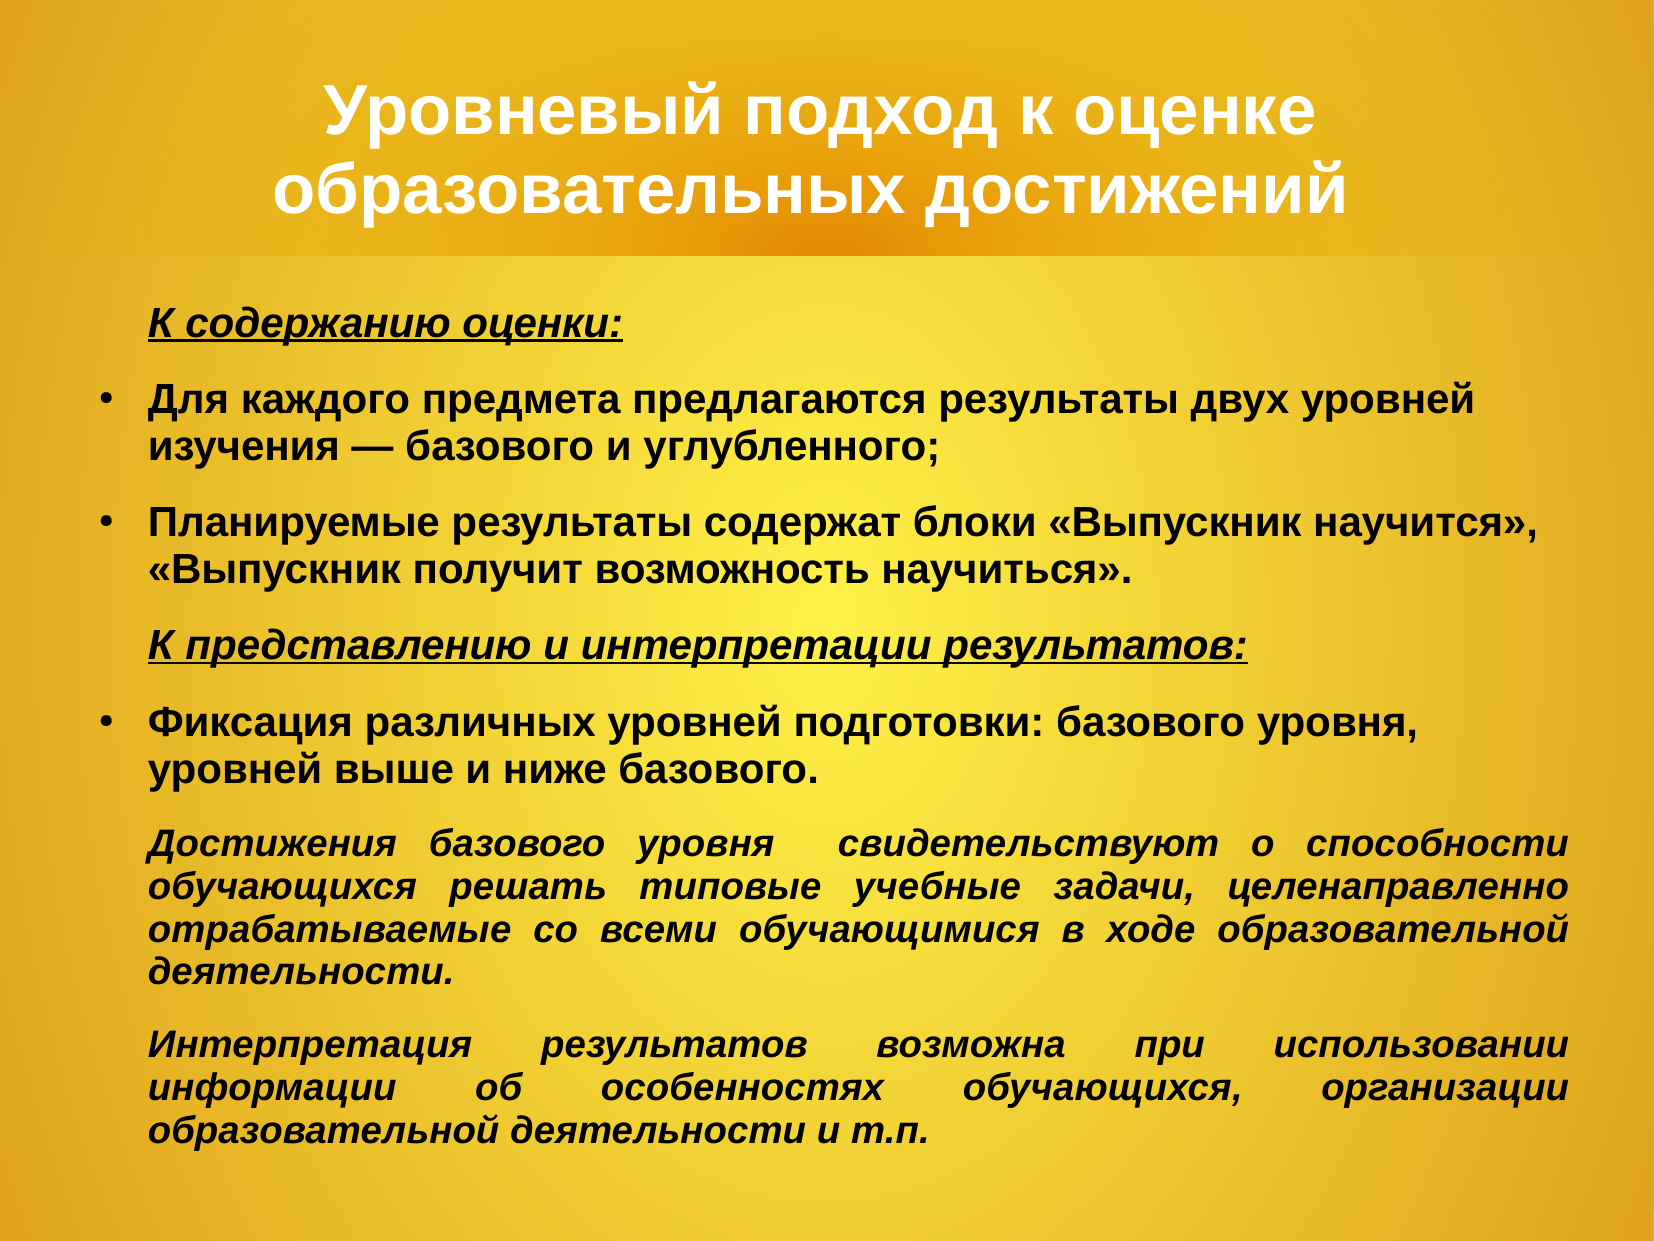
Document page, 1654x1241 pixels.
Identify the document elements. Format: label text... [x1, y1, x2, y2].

list К содержанию оценки: Для каждого предмета предлагаются результаты двух уровней изучения — базового и углубленного; Планируемые результаты содержат блоки «Выпускник научится», «Выпускник получит возможность научиться». К представлению и интерпретации результатов: Фиксация различных уровней подготовки: базового уровня, уровней выше и ниже базового. Достижения базового уровня свидетельствуют о способности обучающихся решать типовые учебные задачи, целенаправленно отрабатываемые со всеми обучающимися в ходе образовательной деятельности. Интерпретация результатов возможна при использовании информации об особенностях обучающихся, организации образовательной деятельности и т.п. [82, 299, 1571, 1158]
title Уровневый подход к оценке образовательных достижений [35, 31, 1607, 269]
